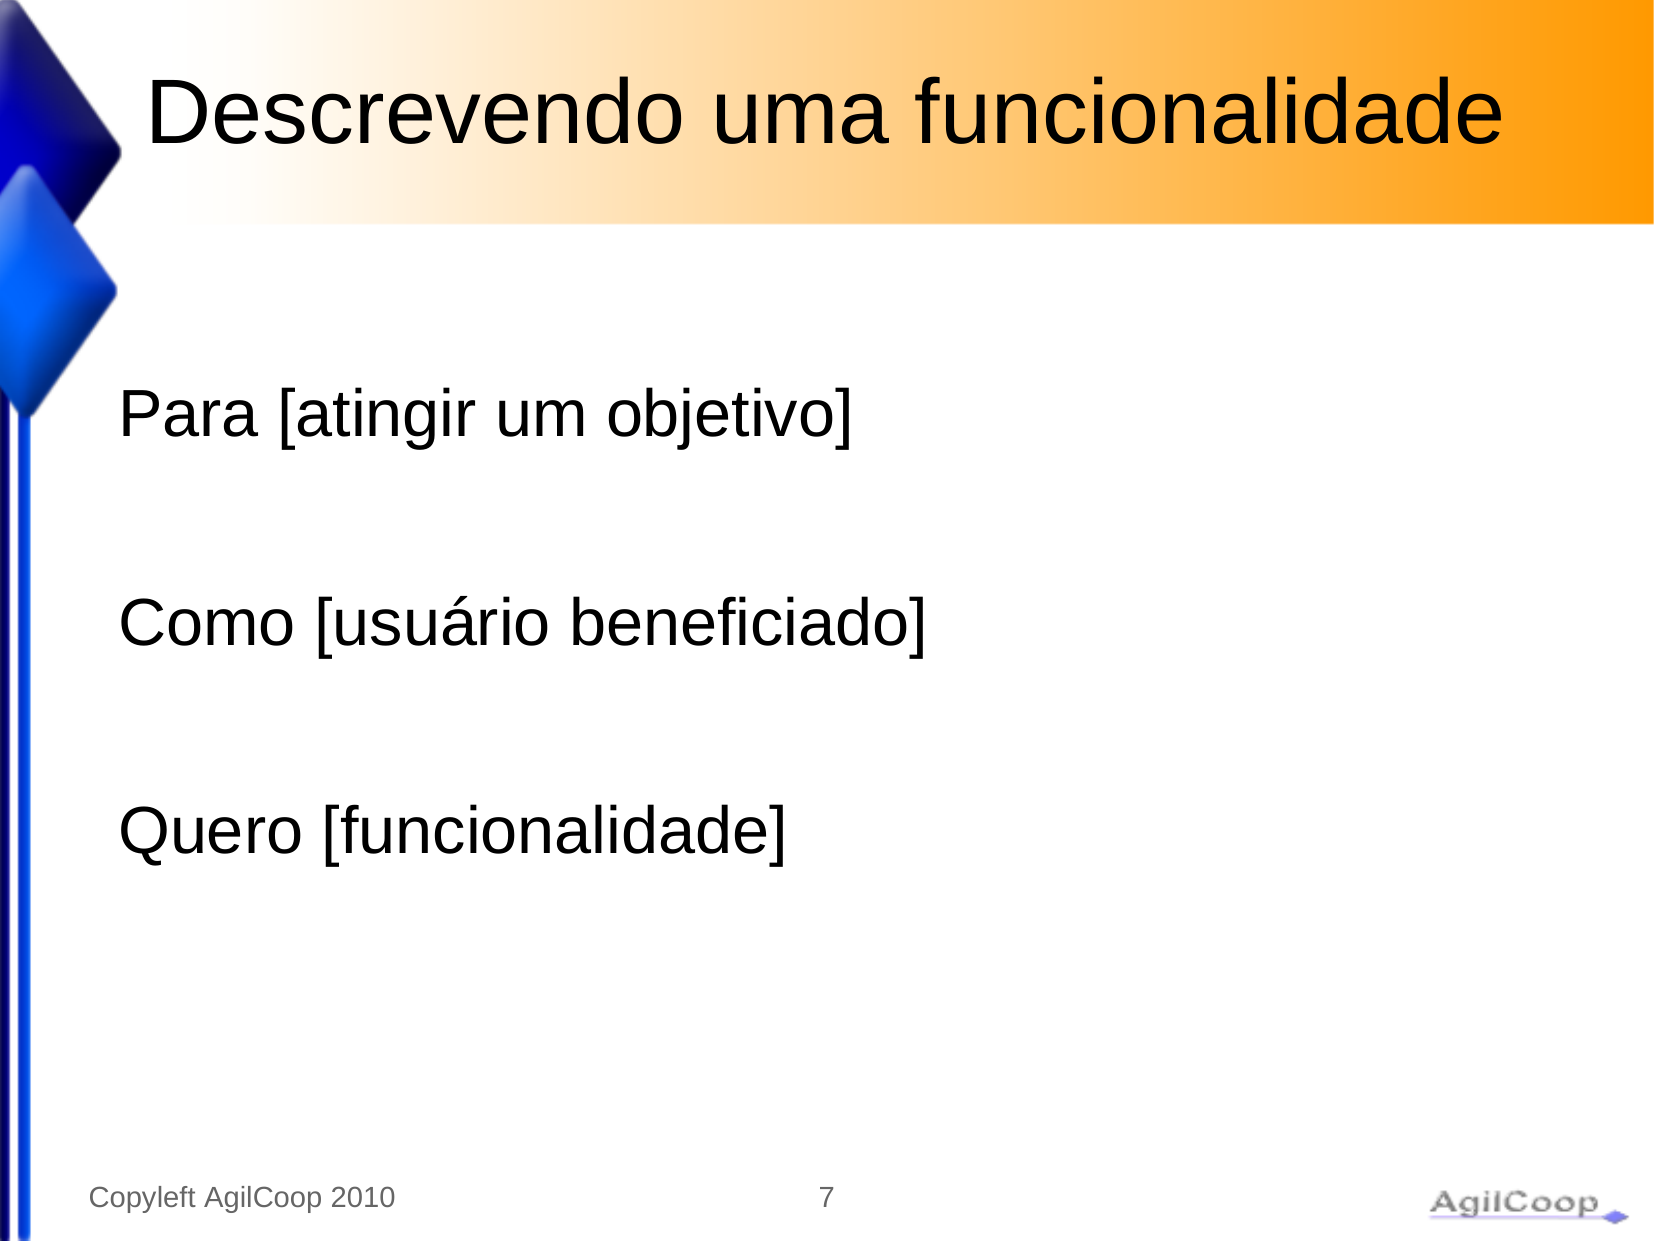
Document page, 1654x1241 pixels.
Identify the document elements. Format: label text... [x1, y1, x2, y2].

picture [0, 0, 1654, 1241]
title Descrevendo uma funcionalidade [82, 15, 1571, 208]
list Para [atingir um objetivo] Como [usuário beneficiado] Quero [funcionalidade] [118, 271, 1607, 1108]
